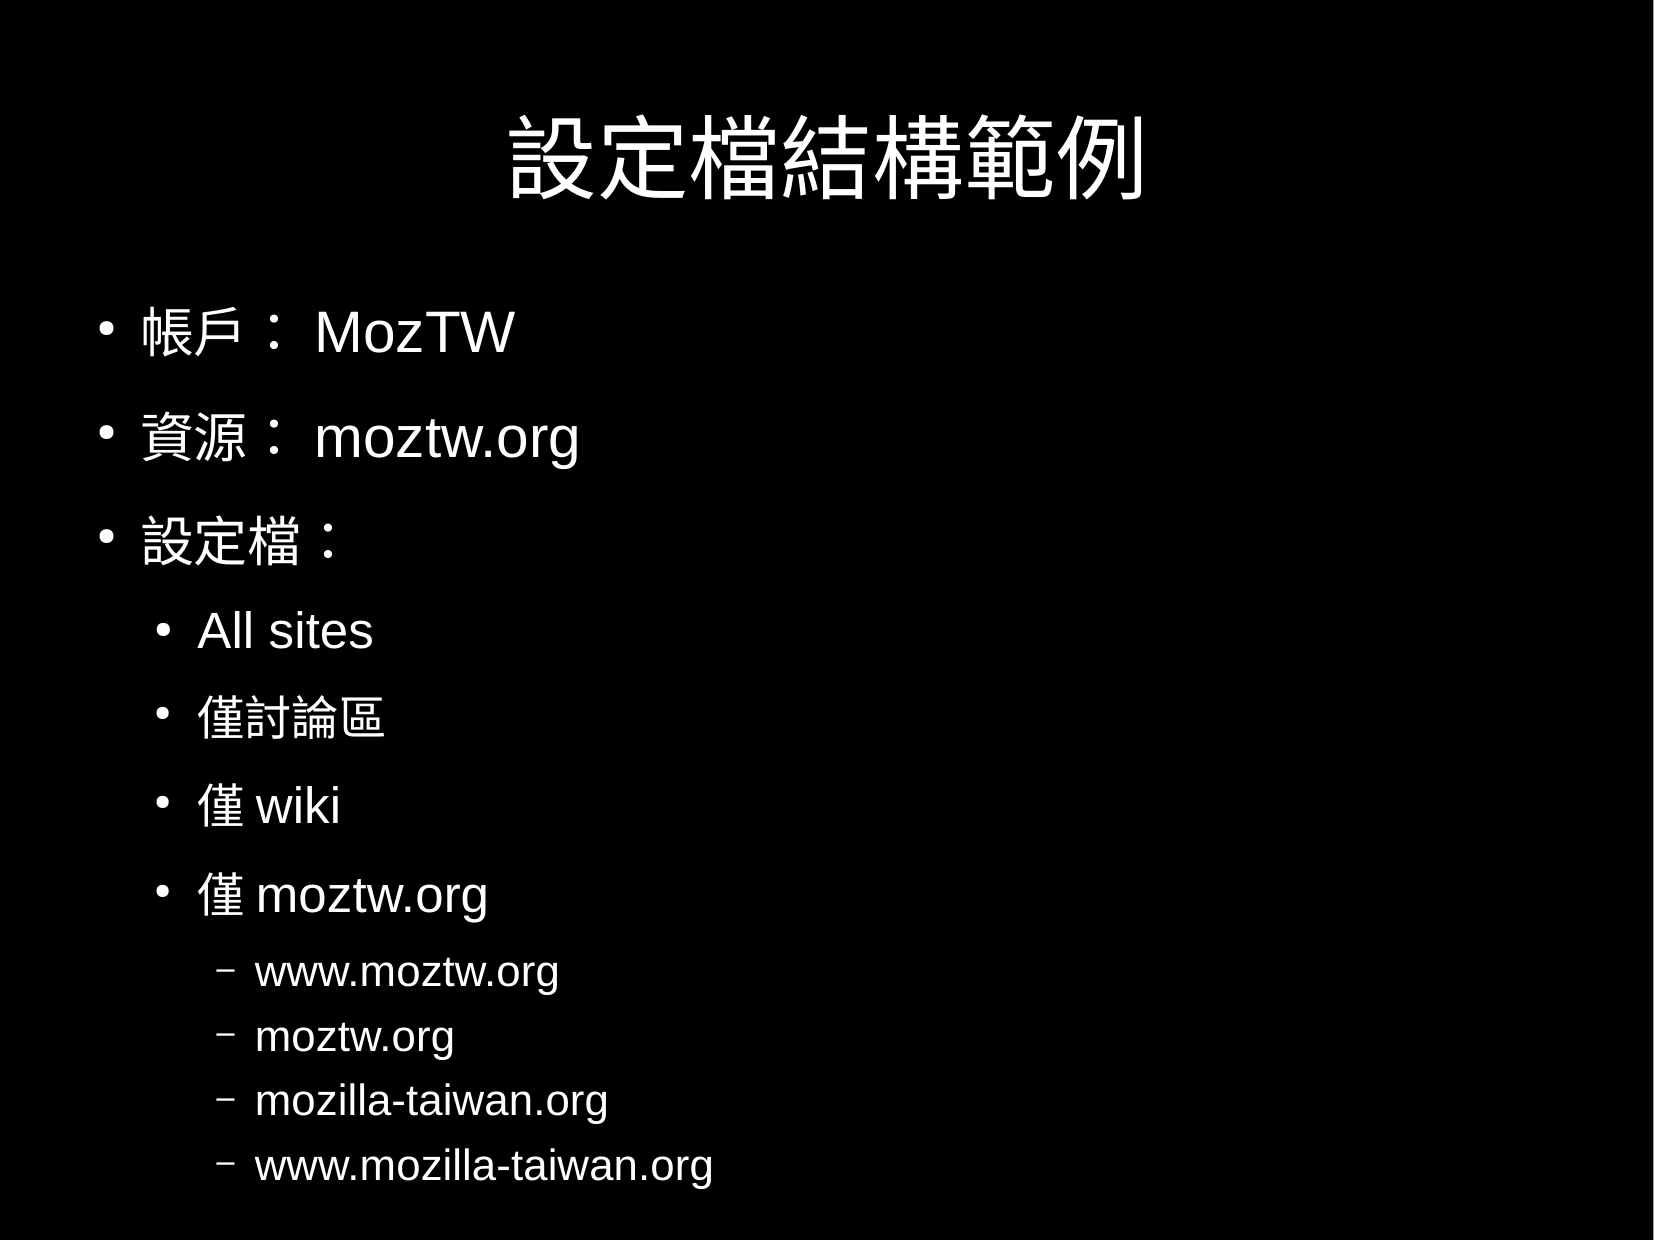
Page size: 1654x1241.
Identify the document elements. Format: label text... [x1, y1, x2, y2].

title 設定檔結構範例 [82, 49, 1571, 257]
list 帳戶：MozTW 資源：moztw.org 設定檔： All sites 僅討論區 僅wiki 僅moztw.org www.moztw.org moztw.org mozilla-taiwan.org www.mozilla-taiwan.org [82, 290, 1571, 1193]
